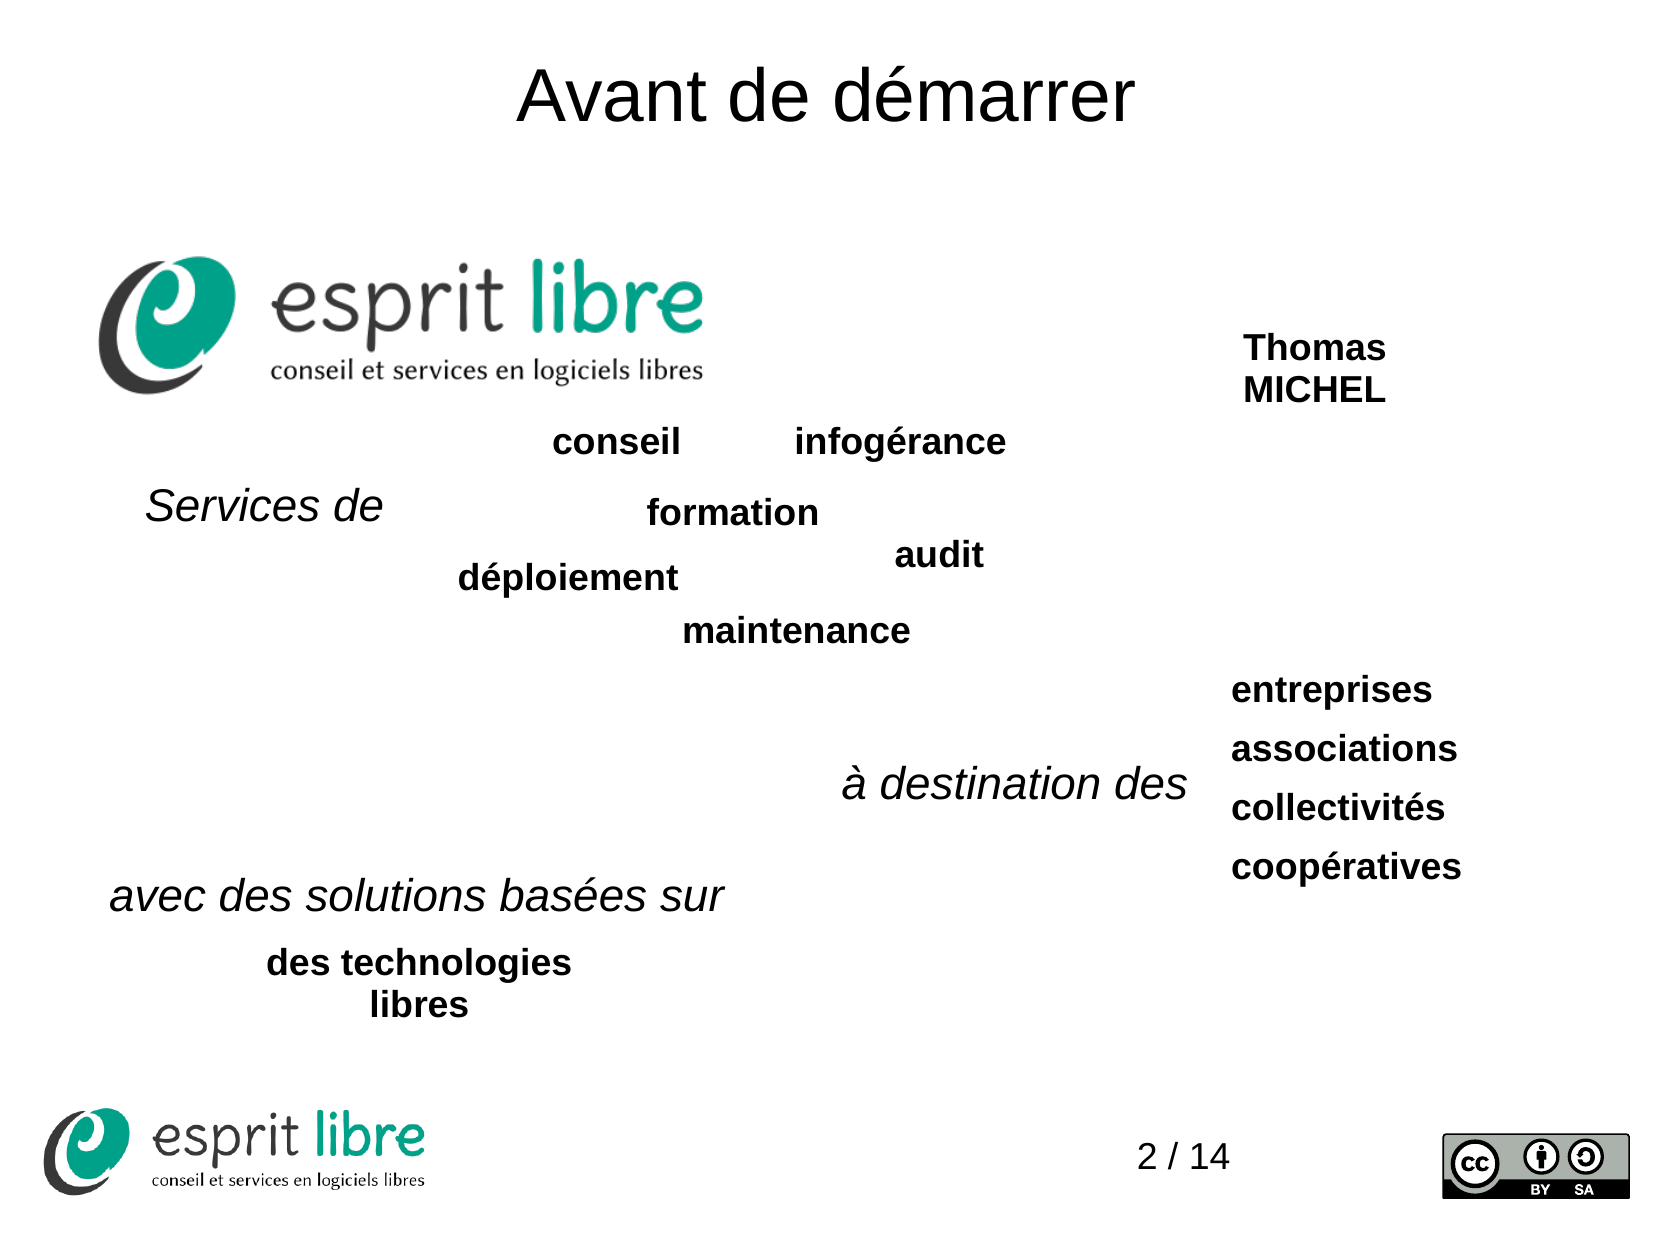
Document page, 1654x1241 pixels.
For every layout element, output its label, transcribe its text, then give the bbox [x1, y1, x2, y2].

text_box coopératives [1216, 838, 1512, 896]
text_box déploiement [442, 549, 709, 649]
picture [0, 1009, 480, 1241]
picture [21, 100, 792, 556]
text_box à destination des [826, 750, 1205, 892]
text_box Thomas MICHEL [1228, 318, 1465, 418]
text_box audit [879, 525, 1117, 583]
text_box Services de [129, 472, 491, 590]
text_box formation [631, 484, 869, 542]
text_box infogérance [779, 413, 1052, 513]
text_box avec des solutions basées sur [94, 862, 804, 996]
text_box conseil [537, 413, 774, 471]
title Avant de démarrer [82, 49, 1571, 142]
text_box entreprises [1216, 661, 1453, 719]
text_box associations [1216, 720, 1512, 778]
text_box collectivités [1216, 779, 1512, 837]
text_box maintenance [667, 602, 934, 702]
text_box des technologies libres [248, 934, 591, 1052]
